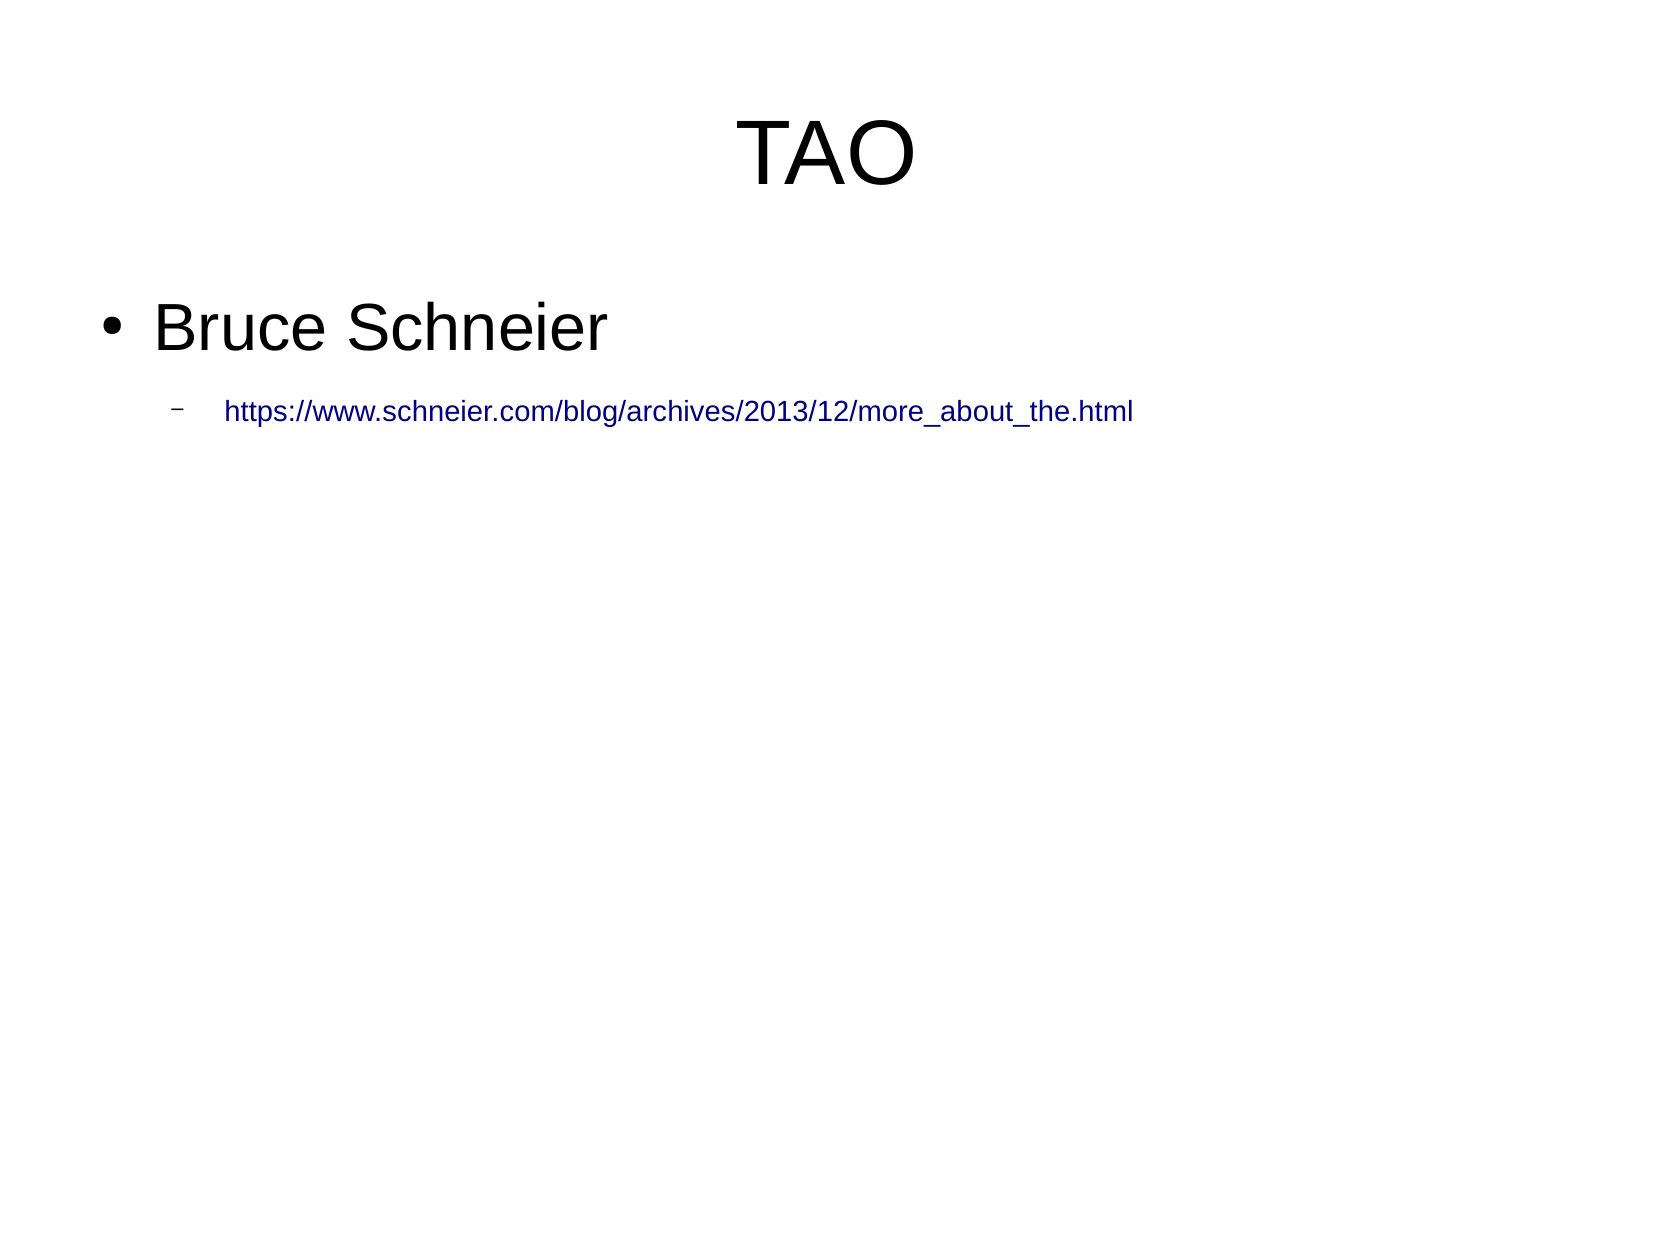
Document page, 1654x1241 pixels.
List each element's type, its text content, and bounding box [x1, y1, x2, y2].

list Bruce Schneier https://www.schneier.com/blog/archives/2013/12/more_about_the.html [82, 290, 1571, 1010]
title TAO [82, 49, 1571, 257]
